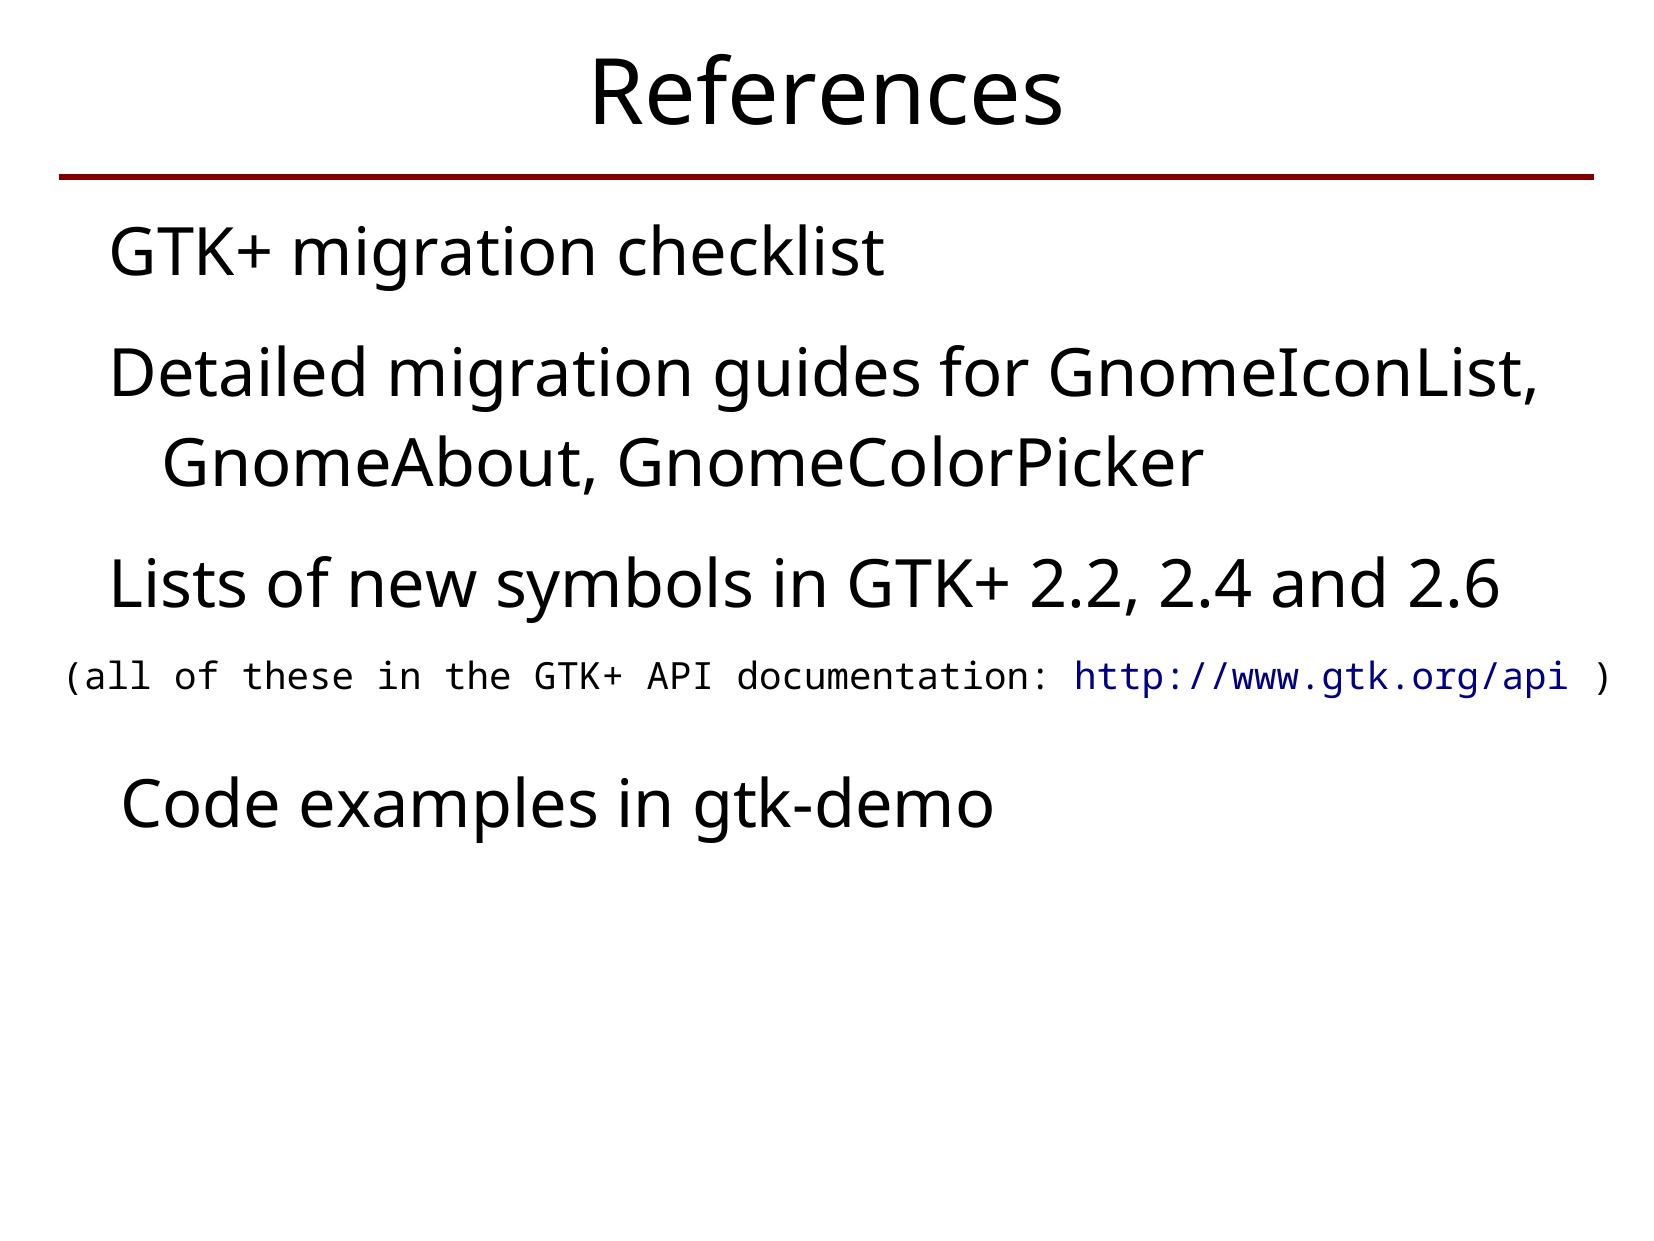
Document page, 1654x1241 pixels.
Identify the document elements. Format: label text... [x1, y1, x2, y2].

text_box (all of these in the GTK+ API documentation: http://www.gtk.org/api ) [61, 649, 1627, 695]
list GTK+ migration checklist Detailed migration guides for GnomeIconList, GnomeAbout, GnomeColorPicker Lists of new symbols in GTK+ 2.2, 2.4 and 2.6 [90, 204, 1627, 649]
title References [59, 0, 1595, 178]
text_box Code examples in gtk-demo [102, 756, 1623, 872]
